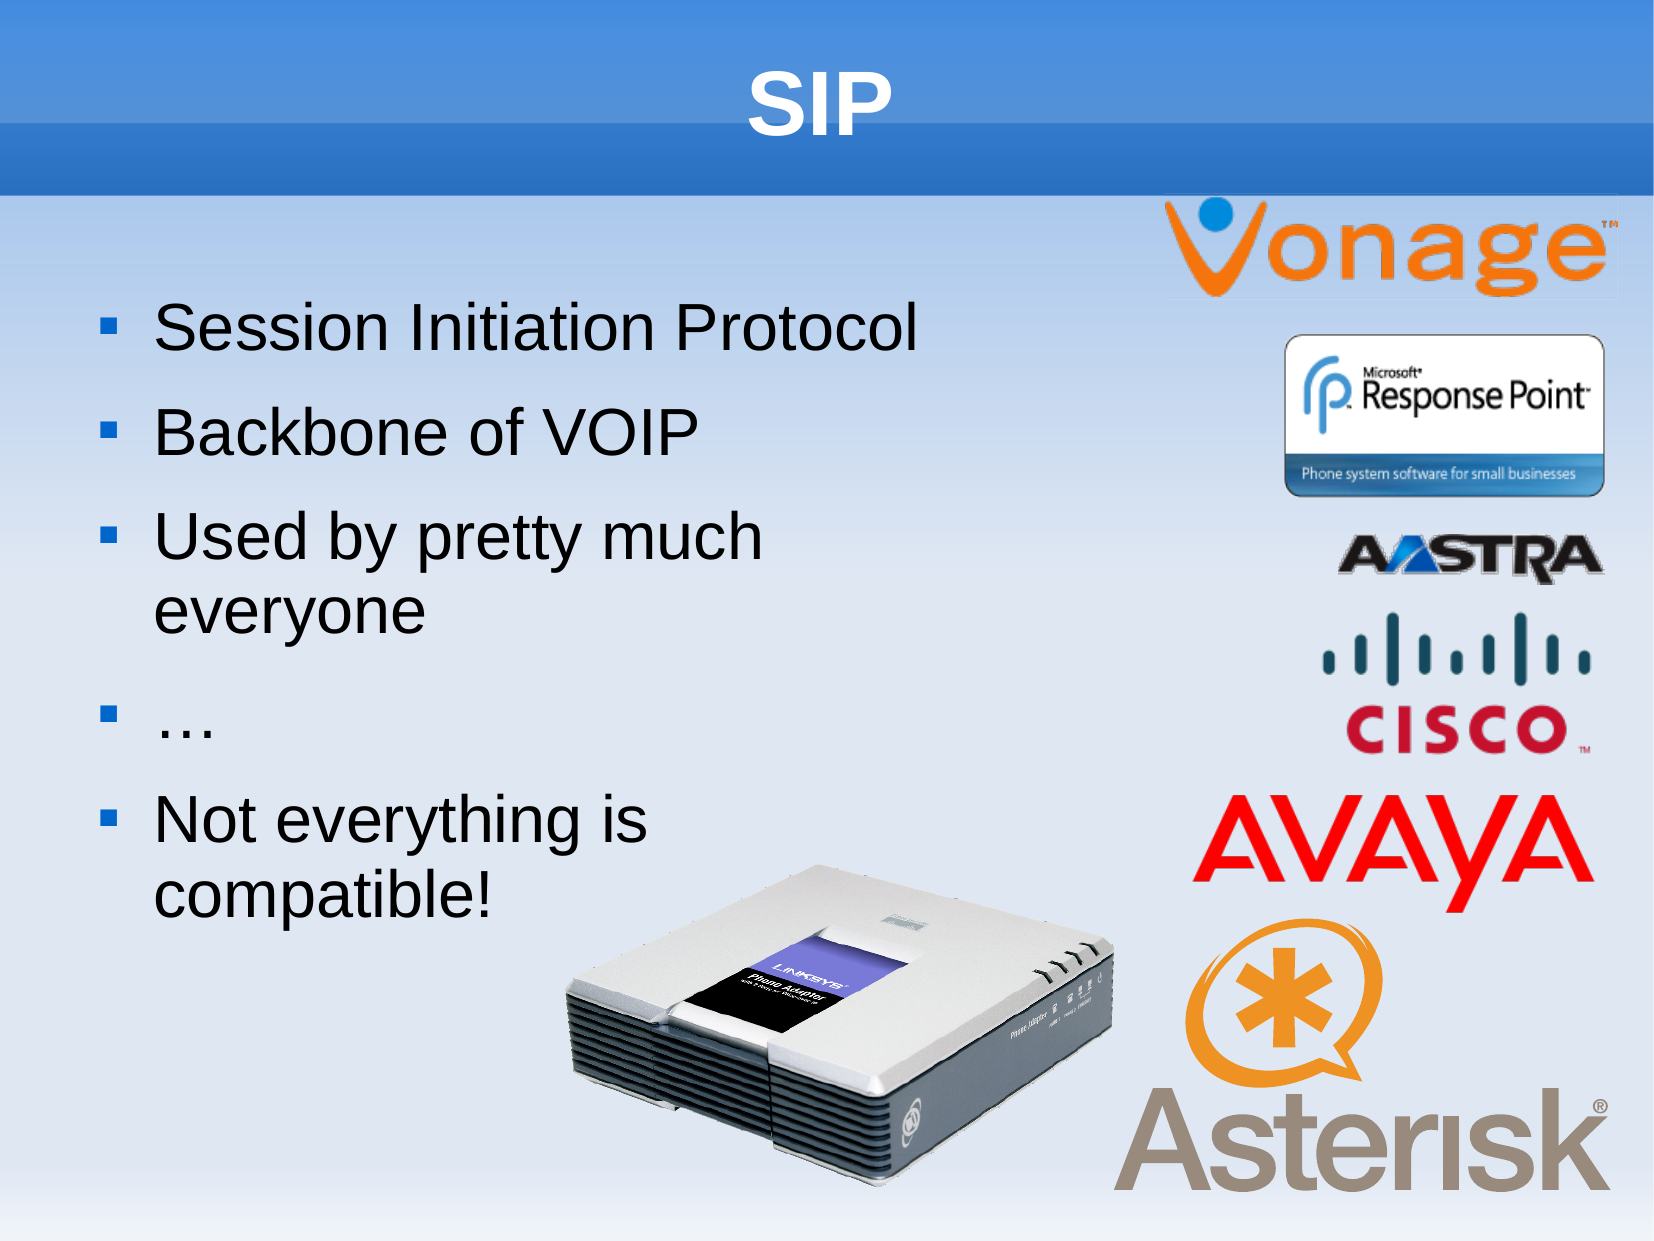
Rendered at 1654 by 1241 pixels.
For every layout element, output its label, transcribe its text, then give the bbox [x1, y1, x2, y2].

picture [0, 0, 1654, 1241]
list Session Initiation Protocol Backbone of VOIP Used by pretty much everyone … Not everything is compatible! [82, 290, 938, 1094]
title SIP [76, 7, 1565, 200]
